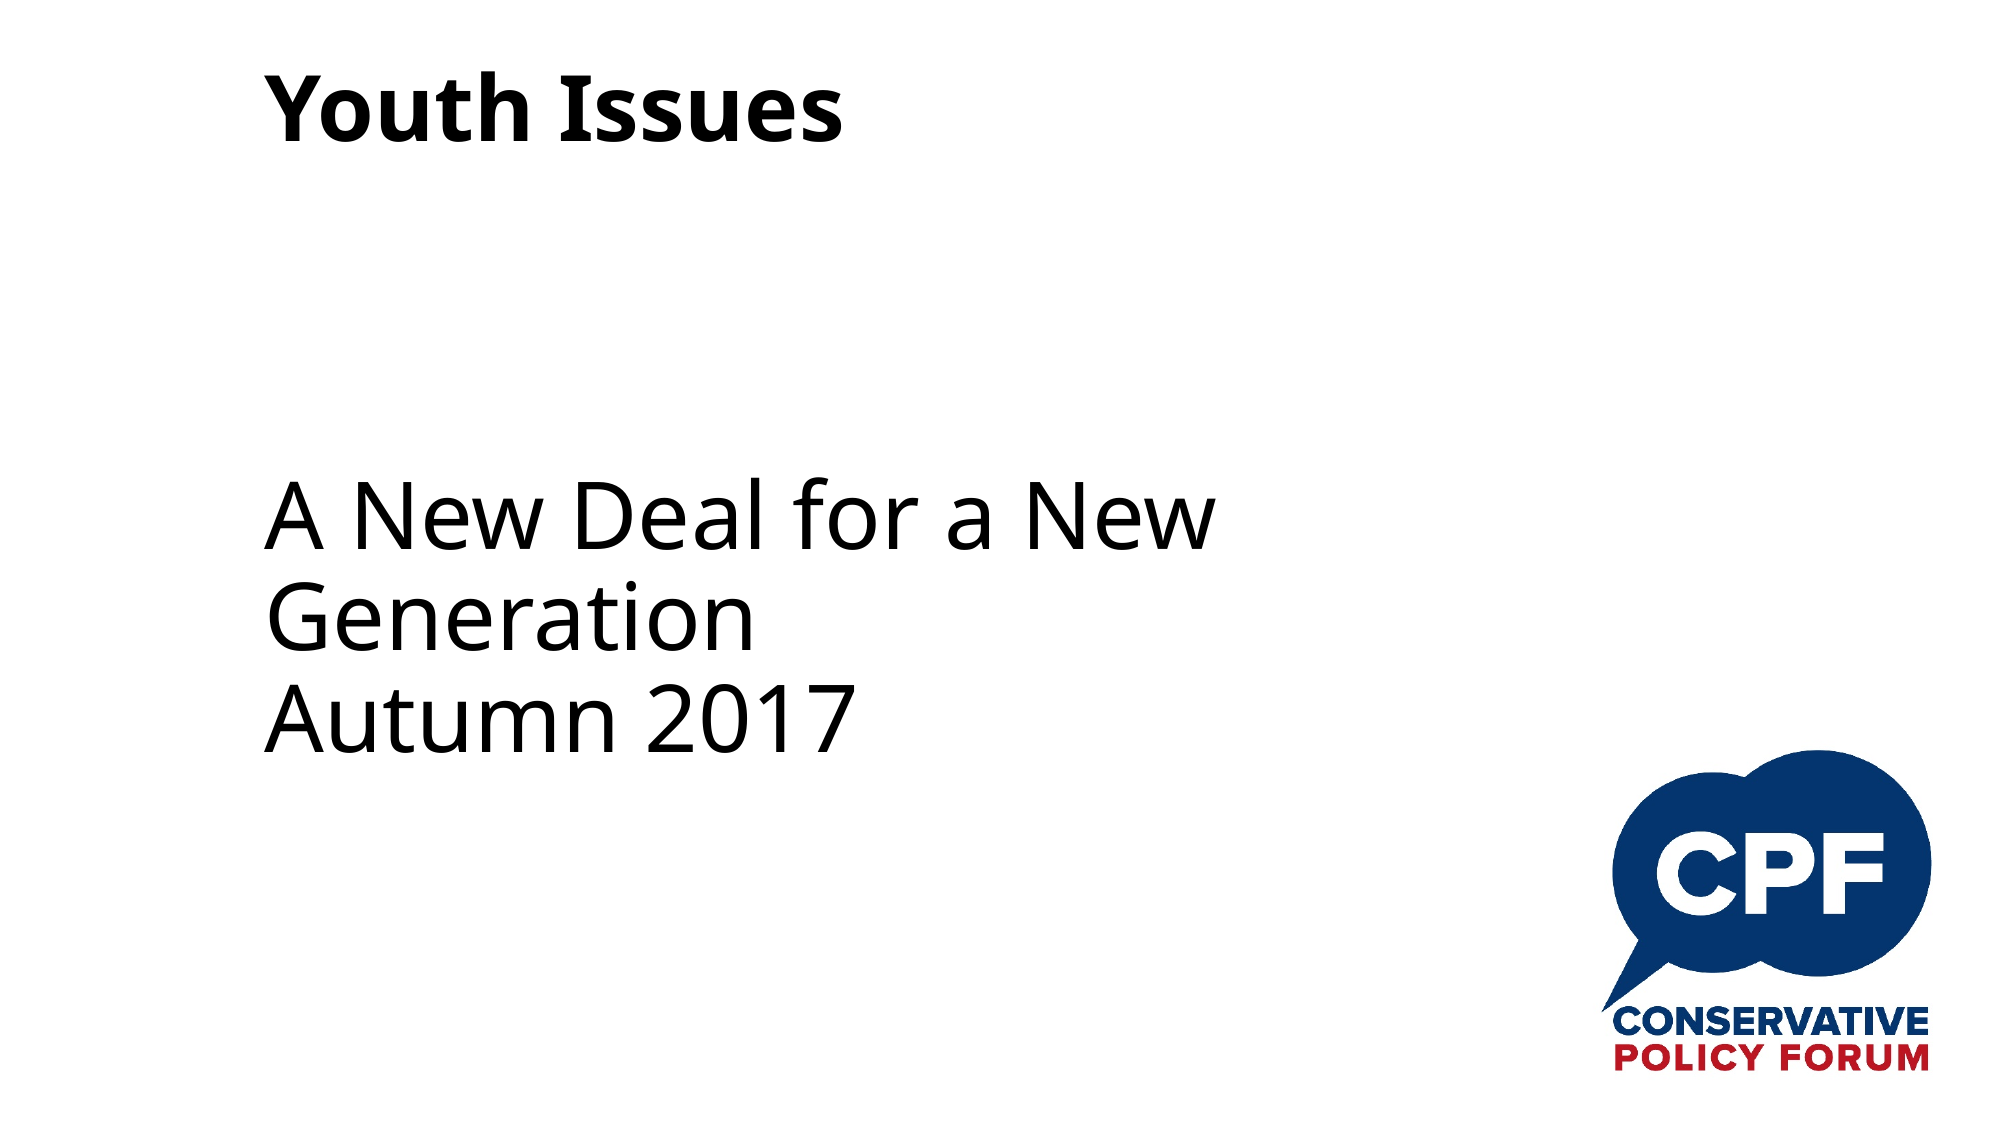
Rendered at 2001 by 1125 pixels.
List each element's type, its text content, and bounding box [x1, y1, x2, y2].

title Youth Issues [249, 54, 1750, 447]
subtitle A New Deal for a New Generation Autumn 2017 [249, 461, 1750, 733]
picture [1582, 718, 1967, 1103]
